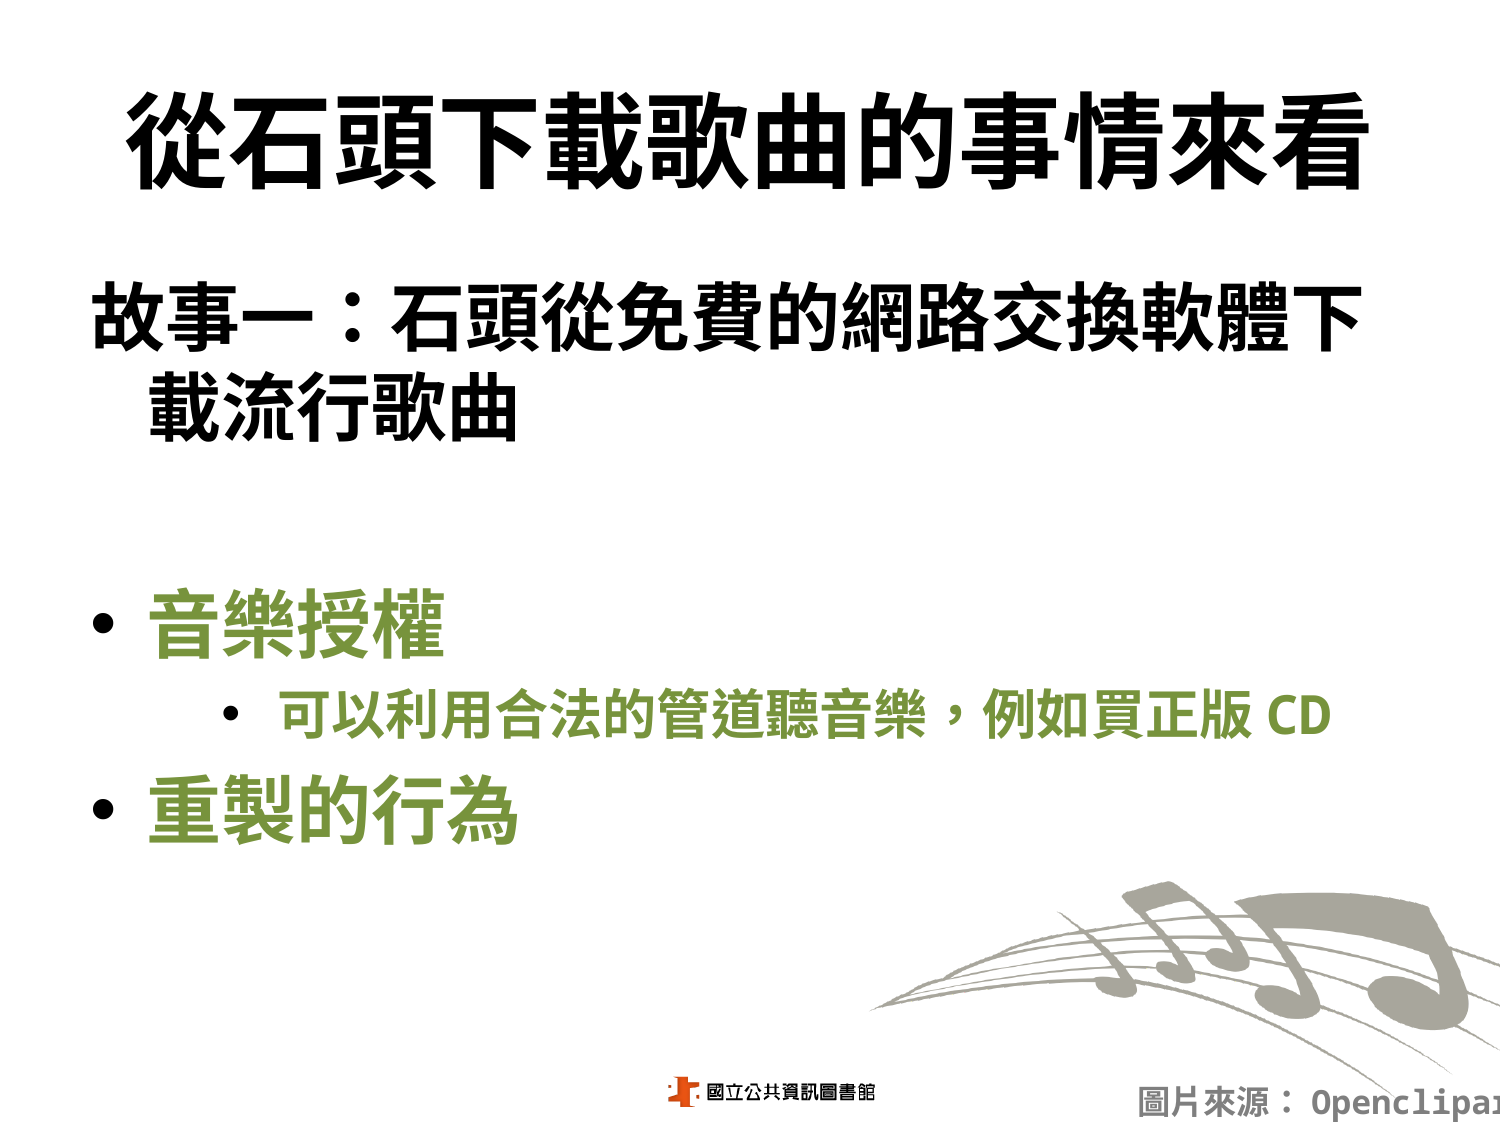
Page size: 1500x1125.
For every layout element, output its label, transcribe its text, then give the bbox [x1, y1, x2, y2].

title 從石頭下載歌曲的事情來看 [75, 45, 1426, 233]
picture [868, 881, 1500, 1099]
list 故事一：石頭從免費的網路交換軟體下載流行歌曲 音樂授權 可以利用合法的管道聽音樂，例如買正版CD 重製的行為 [75, 262, 1426, 1005]
text_box 圖片來源：Openclipart [1122, 1073, 1500, 1125]
